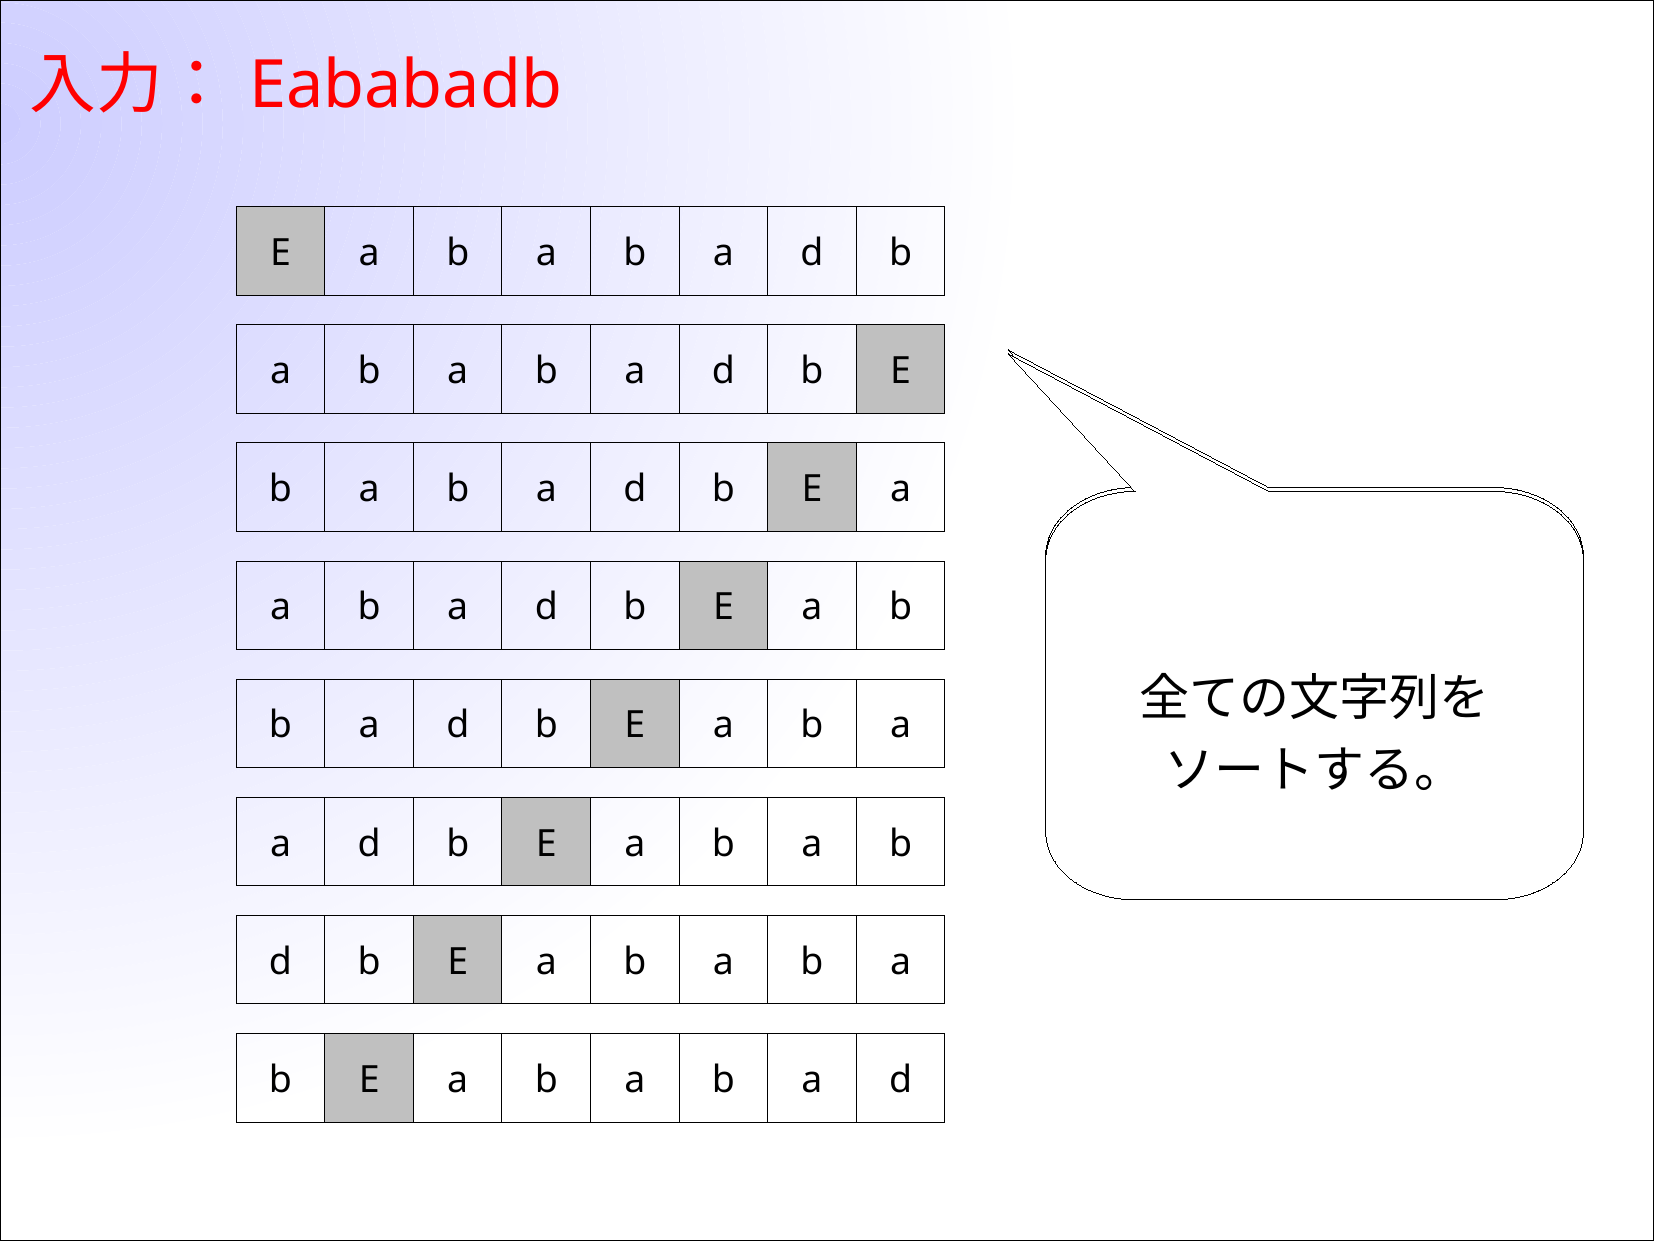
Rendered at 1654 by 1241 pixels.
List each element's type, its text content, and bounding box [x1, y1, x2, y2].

text_box d [590, 442, 680, 532]
text_box d [767, 206, 857, 296]
text_box b [236, 442, 324, 532]
text_box b [680, 1033, 768, 1123]
text_box b [857, 206, 945, 296]
text_box a [767, 797, 857, 886]
text_box a [324, 206, 413, 296]
text_box d [414, 679, 502, 768]
text_box a [591, 324, 679, 414]
text_box d [502, 561, 591, 650]
text_box E [768, 442, 856, 532]
text_box 入力：Eababadb [29, 29, 1123, 104]
text_box a [857, 915, 945, 1004]
text_box b [591, 561, 680, 650]
text_box b [414, 797, 502, 886]
text_box b [325, 915, 414, 1004]
text_box a [680, 206, 767, 296]
text_box b [236, 679, 325, 768]
text_box b [679, 797, 767, 886]
text_box E [502, 797, 590, 886]
text_box a [856, 679, 945, 768]
text_box a [414, 561, 502, 650]
text_box b [857, 797, 945, 886]
text_box b [325, 561, 414, 650]
text_box a [767, 561, 857, 650]
text_box d [325, 797, 414, 886]
text_box b [767, 679, 856, 768]
text_box d [857, 1033, 945, 1123]
text_box 入力された文字を ローテーションする [1008, 349, 1583, 547]
text_box b [413, 206, 501, 296]
text_box d [236, 915, 325, 1004]
text_box b [768, 915, 857, 1004]
text_box a [325, 679, 414, 768]
text_box b [502, 679, 591, 768]
text_box b [857, 561, 945, 650]
text_box a [856, 442, 945, 532]
text_box a [590, 1033, 680, 1123]
text_box E [325, 1033, 413, 1123]
text_box a [590, 797, 679, 886]
text_box a [236, 797, 325, 886]
text_box b [768, 324, 857, 414]
text_box b [324, 324, 413, 414]
text_box b [680, 442, 768, 532]
text_box a [679, 679, 767, 768]
text_box a [768, 1033, 857, 1123]
text_box a [413, 1033, 501, 1123]
text_box a [413, 324, 502, 414]
text_box [59, 29, 1595, 192]
text_box d [679, 324, 768, 414]
text_box a [324, 442, 414, 532]
text_box b [590, 915, 679, 1004]
text_box 全ての文字列を ソートする。 [1008, 353, 1584, 900]
text_box a [679, 915, 768, 1004]
text_box a [502, 442, 590, 532]
text_box a [236, 324, 324, 414]
text_box b [414, 442, 502, 532]
text_box E [680, 561, 767, 650]
text_box b [502, 324, 591, 414]
text_box b [236, 1033, 325, 1123]
text_box E [236, 206, 324, 296]
text_box E [591, 679, 679, 768]
text_box E [857, 324, 945, 414]
text_box b [591, 206, 680, 296]
text_box a [236, 561, 325, 650]
text_box E [414, 915, 501, 1004]
text_box 入力された文字を ローテーションする [1046, 487, 1133, 548]
text_box a [501, 206, 591, 296]
text_box a [501, 915, 590, 1004]
text_box b [501, 1033, 590, 1123]
